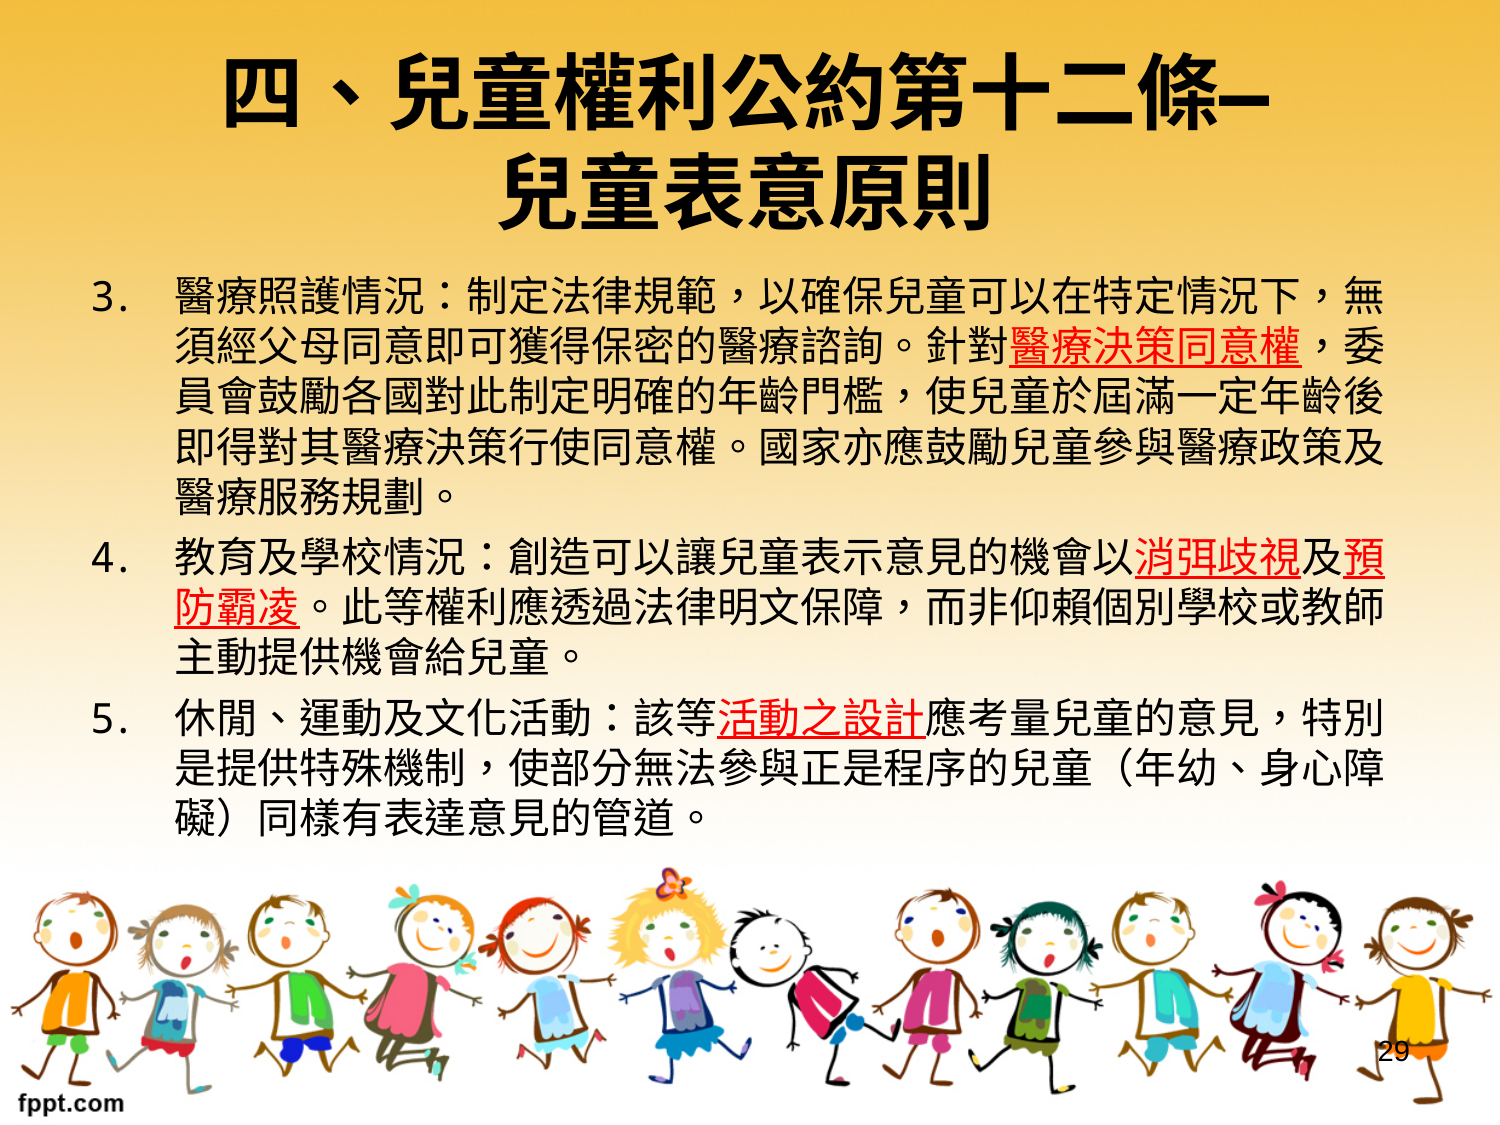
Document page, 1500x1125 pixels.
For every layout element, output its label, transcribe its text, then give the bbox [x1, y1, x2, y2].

picture [0, 0, 1500, 1125]
text_box <編號> [1074, 1024, 1426, 1103]
title 四、兒童權利公約第十二條— 兒童表意原則 [70, 46, 1421, 235]
list 醫療照護情況：制定法律規範，以確保兒童可以在特定情況下，無須經父母同意即可獲得保密的醫療諮詢。針對醫療決策同意權，委員會鼓勵各國對此制定明確的年齡門檻，使兒童於屆滿一定年齡後即得對其醫療決策行使同意權。國家亦應鼓勵兒童參與醫療政策及醫療服務規劃。 教育及學校情況：創造可以讓兒童表示意見的機會以消弭歧視及預防霸凌。此等權利應透過法律明文保障，而非仰賴個別學校或教師主動提供機會給兒童。 休閒、運動及文化活動：該等活動之設計應考量兒童的意見，特別是提供特殊機制，使部分無法參與正是程序的兒童（年幼、身心障礙）同樣有表達意見的管道。 [75, 262, 1426, 1005]
